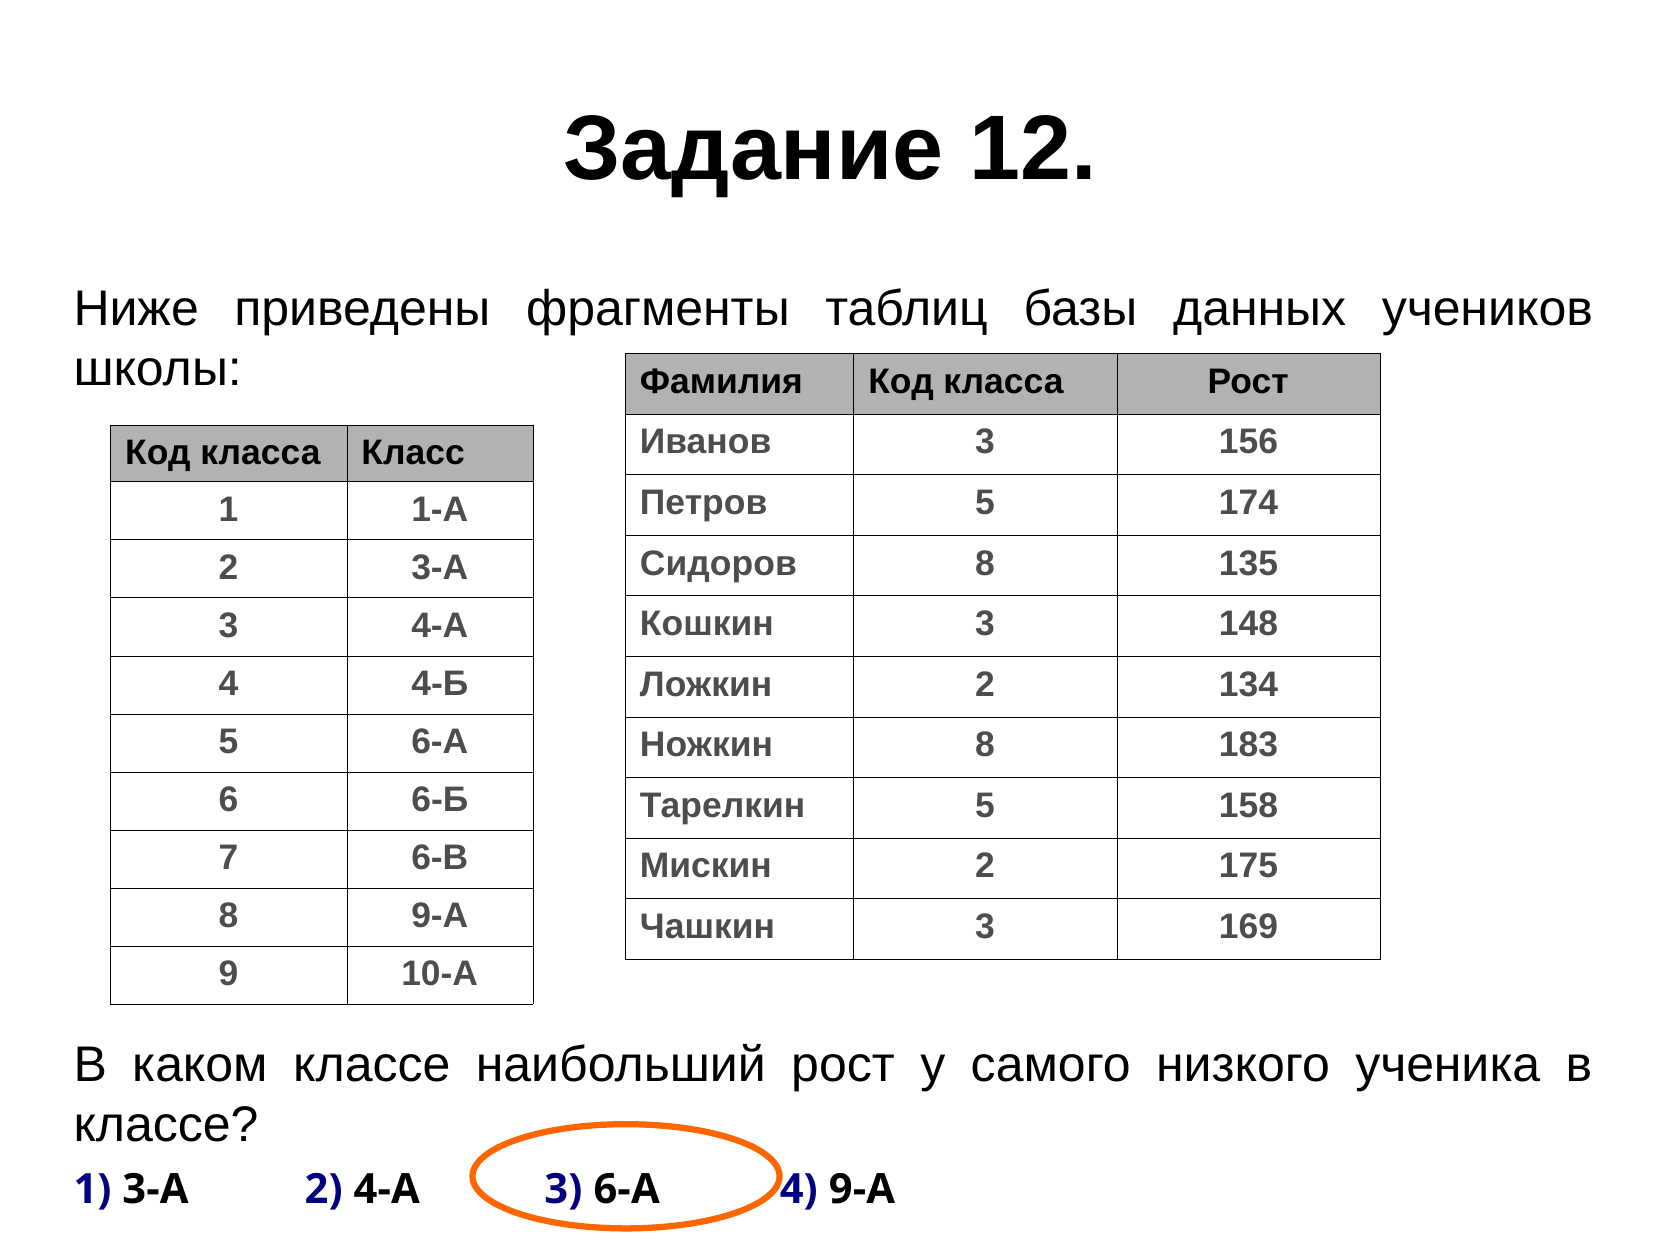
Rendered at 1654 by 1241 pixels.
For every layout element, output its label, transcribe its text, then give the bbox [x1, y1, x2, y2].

table_cell 3 [111, 598, 347, 656]
table_cell 2 [854, 839, 1117, 898]
table_cell 4-А [348, 598, 533, 656]
table_cell 1-А [348, 482, 533, 539]
table_cell 148 [1118, 596, 1380, 656]
table_cell 6 [111, 773, 347, 830]
table_cell 1 [111, 482, 347, 539]
table_cell 8 [111, 889, 347, 946]
table_cell 5 [854, 778, 1117, 838]
table_cell 5 [854, 475, 1117, 535]
table_cell 5 [111, 715, 347, 772]
table_header Класс [348, 426, 533, 481]
table_cell 3 [854, 899, 1117, 959]
title Задание 12. [82, 68, 1571, 268]
list Ниже приведены фрагменты таблиц базы данных учеников школы: В каком классе наибольший рост у самого низкого ученика в классе? 3-А 2) 4-А 3) 6-А 4) 9-А [58, 268, 1609, 1241]
table_cell 3 [854, 415, 1117, 474]
table_cell 2 [854, 657, 1117, 717]
table_cell 3-А [348, 540, 533, 597]
table_cell Ножкин [626, 718, 853, 777]
table_header Фамилия [626, 354, 853, 414]
table_cell 8 [854, 536, 1117, 595]
table_header Рост [1118, 354, 1380, 414]
table_cell Петров [626, 475, 853, 535]
table_cell Сидоров [626, 536, 853, 595]
table_cell 2 [111, 540, 347, 597]
table_cell Мискин [626, 839, 853, 898]
table_cell 134 [1118, 657, 1380, 717]
table_cell 9-А [348, 889, 533, 946]
table_cell Иванов [626, 415, 853, 474]
table_cell Кошкин [626, 596, 853, 656]
table_cell 4-Б [348, 657, 533, 714]
table_cell 6-Б [348, 773, 533, 830]
table_cell 3 [854, 596, 1117, 656]
table_cell 4 [111, 657, 347, 714]
table_cell Чашкин [626, 899, 853, 959]
table_cell Ложкин [626, 657, 853, 717]
table_cell 8 [854, 718, 1117, 777]
table_cell 7 [111, 831, 347, 888]
table_cell 10-А [348, 947, 533, 1004]
table_cell 6-А [348, 715, 533, 772]
table_cell 174 [1118, 475, 1380, 535]
table_cell 158 [1118, 778, 1380, 838]
table_cell Тарелкин [626, 778, 853, 838]
table_cell 175 [1118, 839, 1380, 898]
table_cell 6-В [348, 831, 533, 888]
table_cell 169 [1118, 899, 1380, 959]
table_cell 156 [1118, 415, 1380, 474]
table_cell 9 [111, 947, 347, 1004]
table_header Код класса [111, 426, 347, 481]
table_header Код класса [854, 354, 1117, 414]
table_cell 135 [1118, 536, 1380, 595]
table_cell 183 [1118, 718, 1380, 777]
